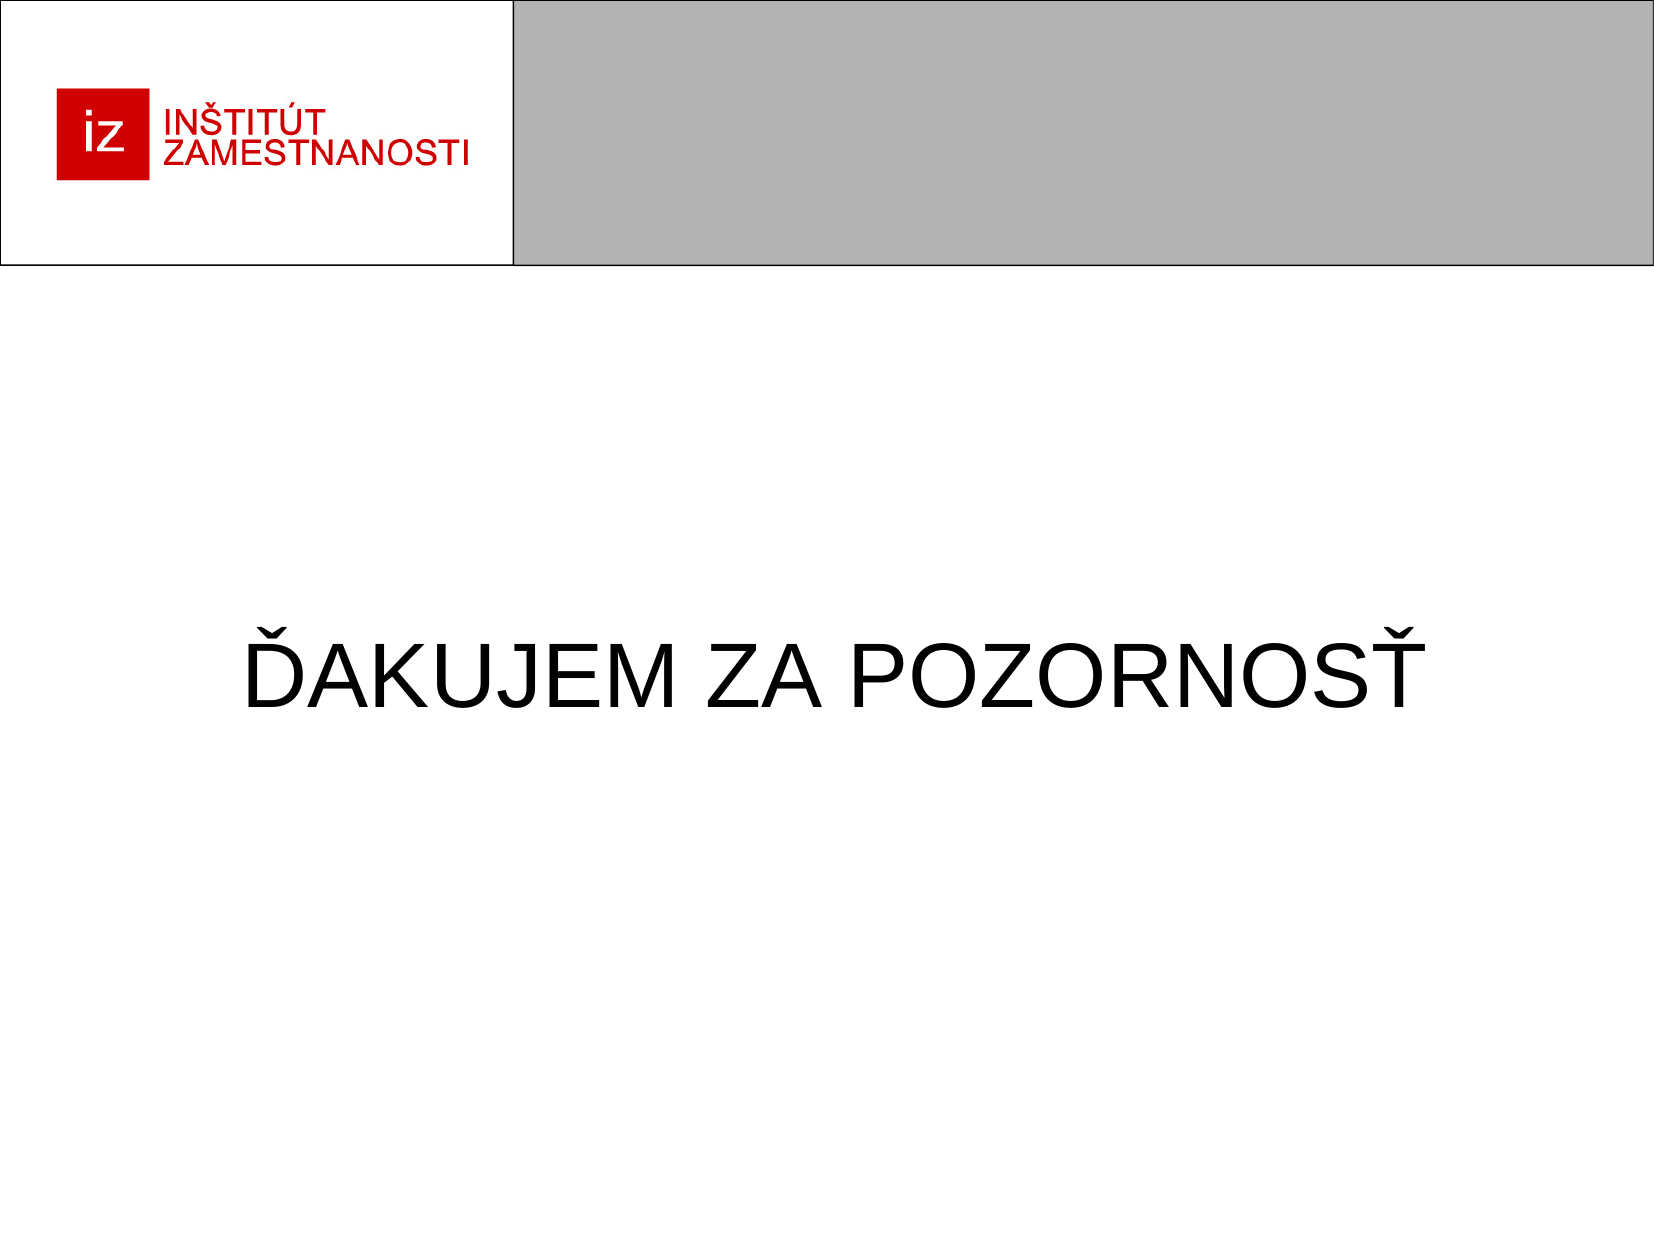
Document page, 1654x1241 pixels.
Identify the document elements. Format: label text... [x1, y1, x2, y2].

picture [5, 7, 512, 256]
text_box ĎAKUJEM ZA POZORNOSŤ [121, 344, 1533, 1127]
